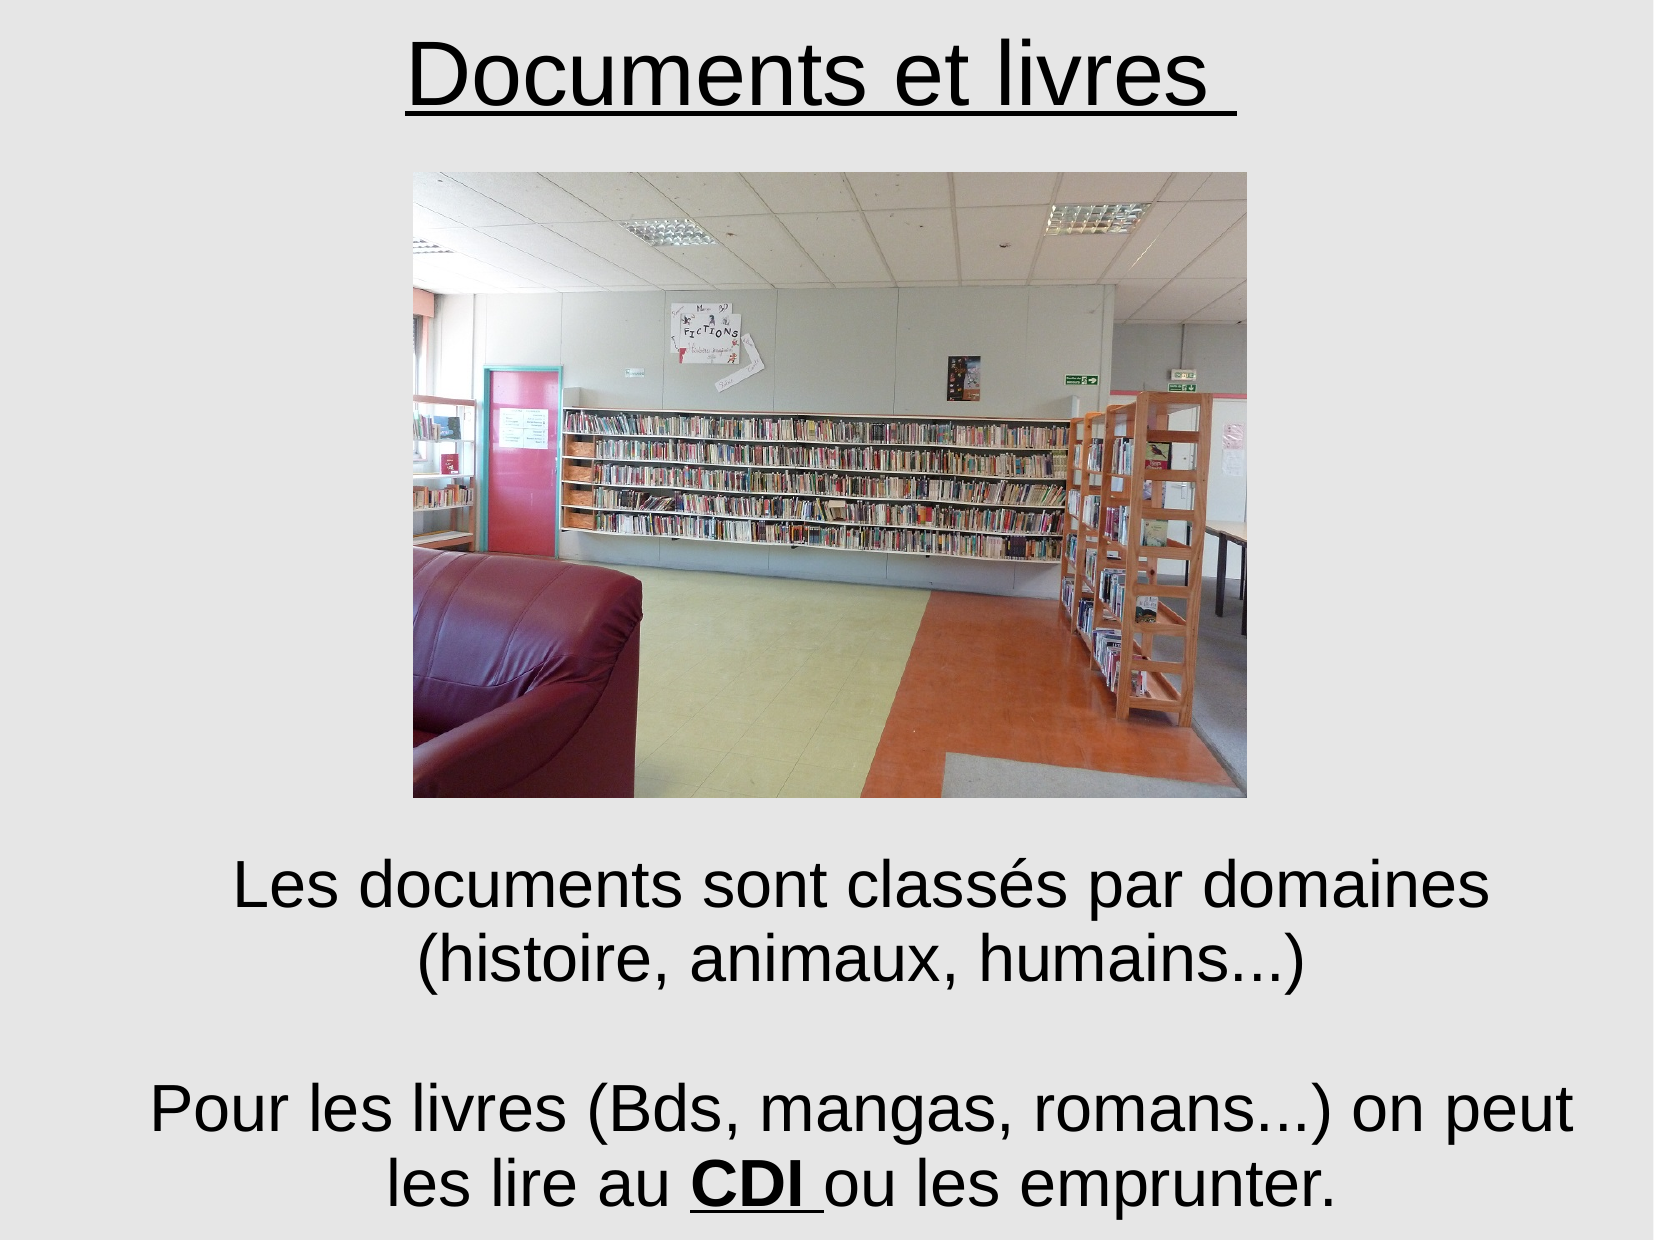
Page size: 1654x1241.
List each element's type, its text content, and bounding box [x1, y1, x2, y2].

subtitle Les documents sont classés par domaines (histoire, animaux, humains...) Pour les livres (Bds, mangas, romans...) on peut les lire au CDI ou les emprunter. [118, 846, 1607, 1221]
picture [413, 172, 1247, 798]
title Documents et livres [76, 0, 1565, 178]
